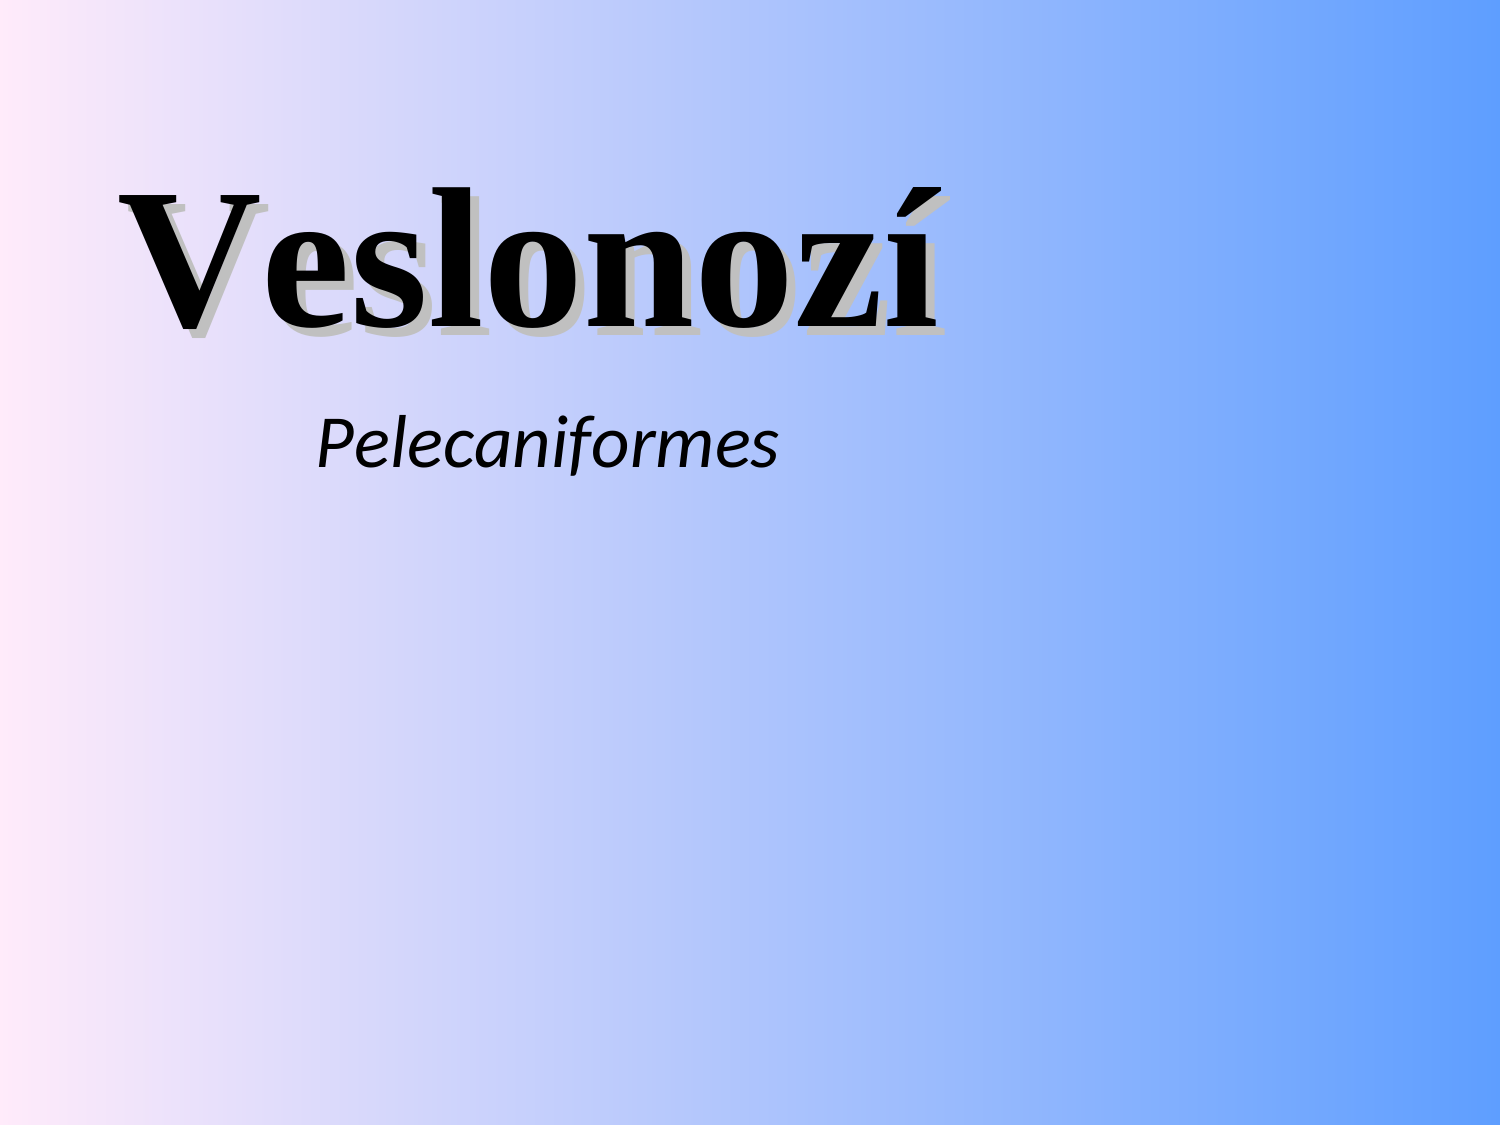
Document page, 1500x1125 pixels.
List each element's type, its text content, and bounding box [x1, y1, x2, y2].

text_box Pelecaniformes [301, 385, 889, 491]
title Veslonozí [82, 105, 975, 387]
